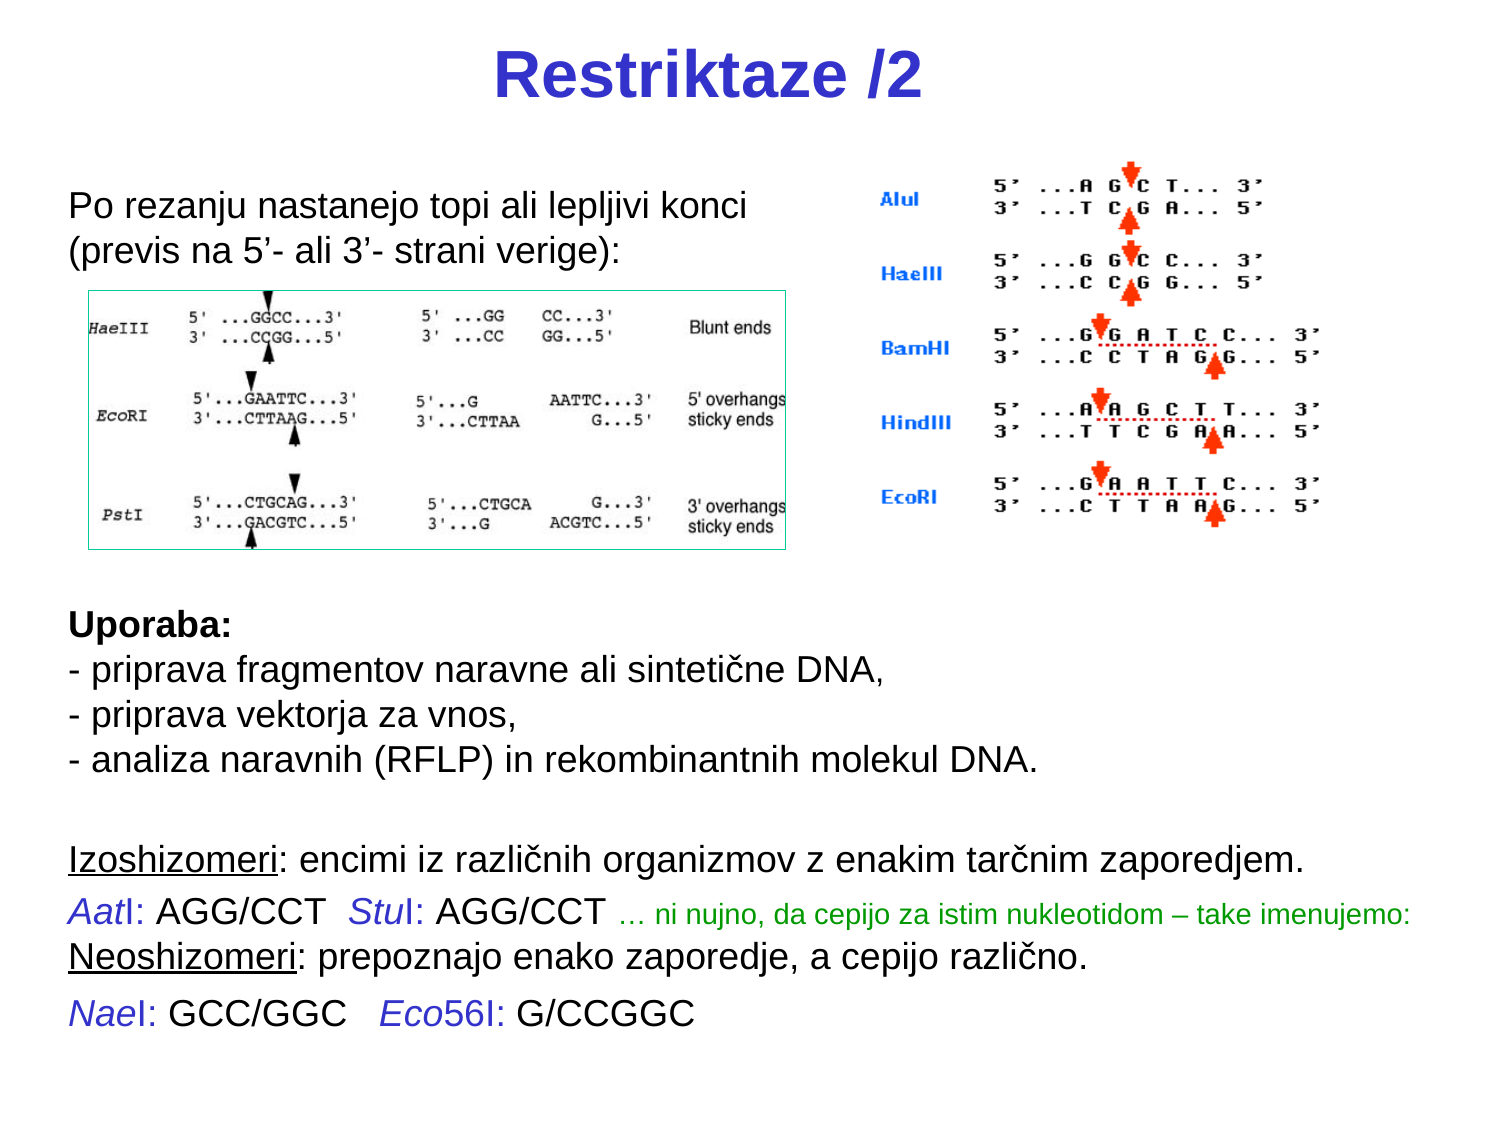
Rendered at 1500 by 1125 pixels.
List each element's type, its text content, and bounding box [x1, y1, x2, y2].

picture [88, 290, 786, 549]
title Restriktaze /2 [116, 23, 1300, 119]
list Po rezanju nastanejo topi ali lepljivi konci (previs na 5’- ali 3’- strani verige): Uporaba: - priprava fragmentov naravne ali sintetične DNA, - priprava vektorja za vnos, - analiza naravnih (RFLP) in rekombinantnih molekul DNA. Izoshizomeri: encimi iz različnih organizmov z enakim tarčnim zaporedjem. AatI: AGG/CCT StuI: AGG/CCT … ni nujno, da cepijo za istim nukleotidom – take imenujemo: Neoshizomeri: prepoznajo enako zaporedje, a cepijo različno. NaeI: GCC/GGC Eco56I: G/CCGGC [53, 173, 1467, 1065]
picture [879, 148, 1412, 539]
